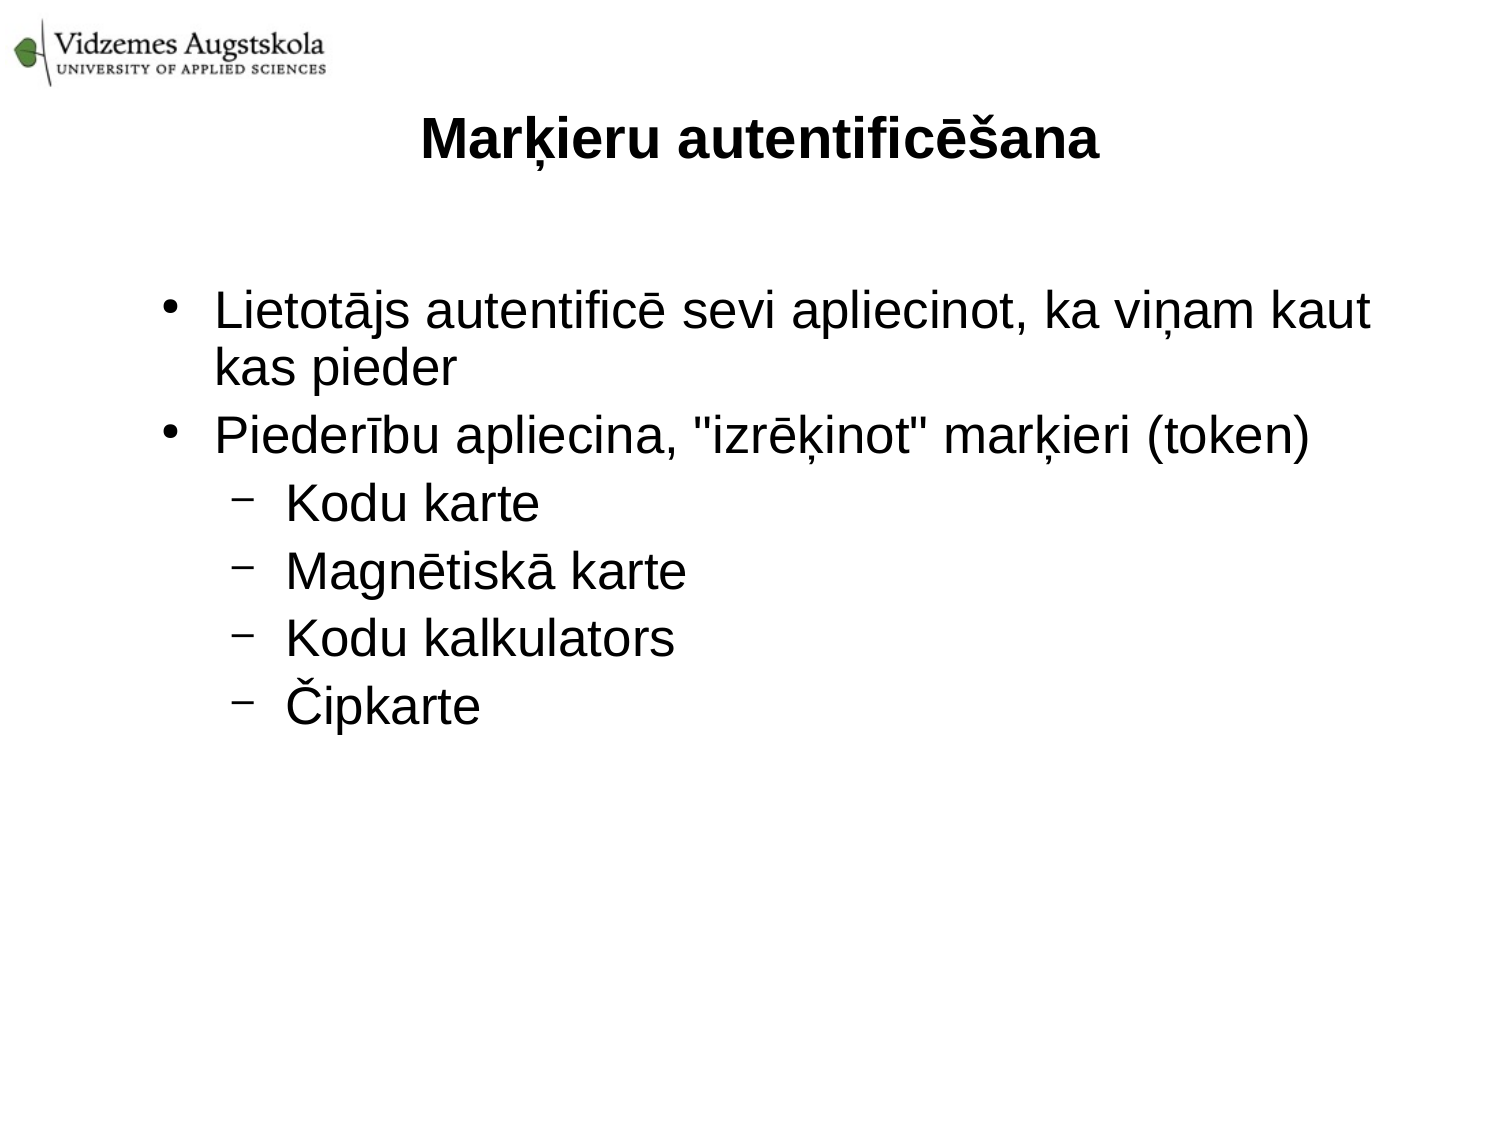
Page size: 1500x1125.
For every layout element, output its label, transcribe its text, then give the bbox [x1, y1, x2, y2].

picture [5, 2, 334, 102]
title Marķieru autentificēšana [75, 45, 1426, 233]
list Lietotājs autentificē sevi apliecinot, ka viņam kaut kas pieder Piederību apliecina, "izrēķinot" marķieri (token) Kodu karte Magnētiskā karte Kodu kalkulators Čipkarte [75, 274, 1426, 1006]
